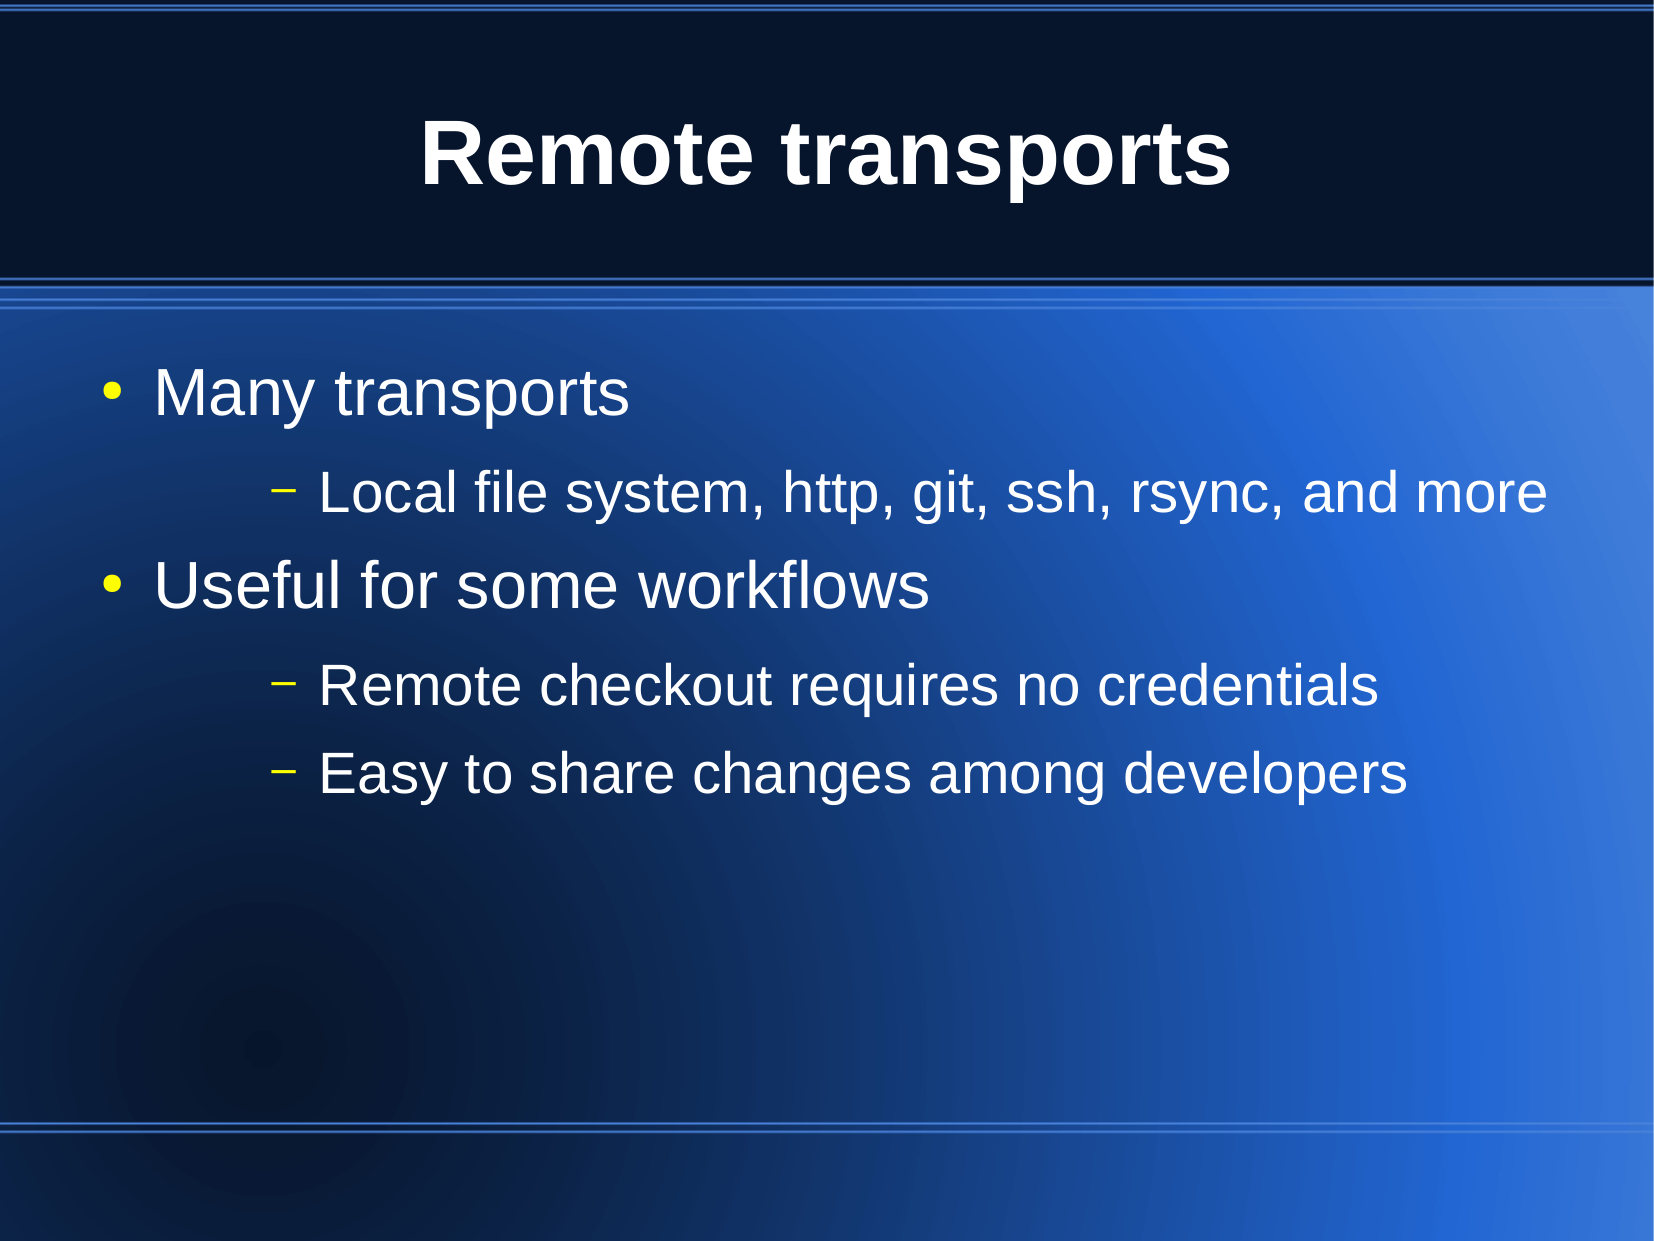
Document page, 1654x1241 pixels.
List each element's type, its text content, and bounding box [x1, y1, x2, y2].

list Many transports Local file system, http, git, ssh, rsync, and more Useful for some workflows Remote checkout requires no credentials Easy to share changes among developers [82, 355, 1571, 1043]
title Remote transports [82, 56, 1571, 250]
picture [0, 0, 1654, 1241]
